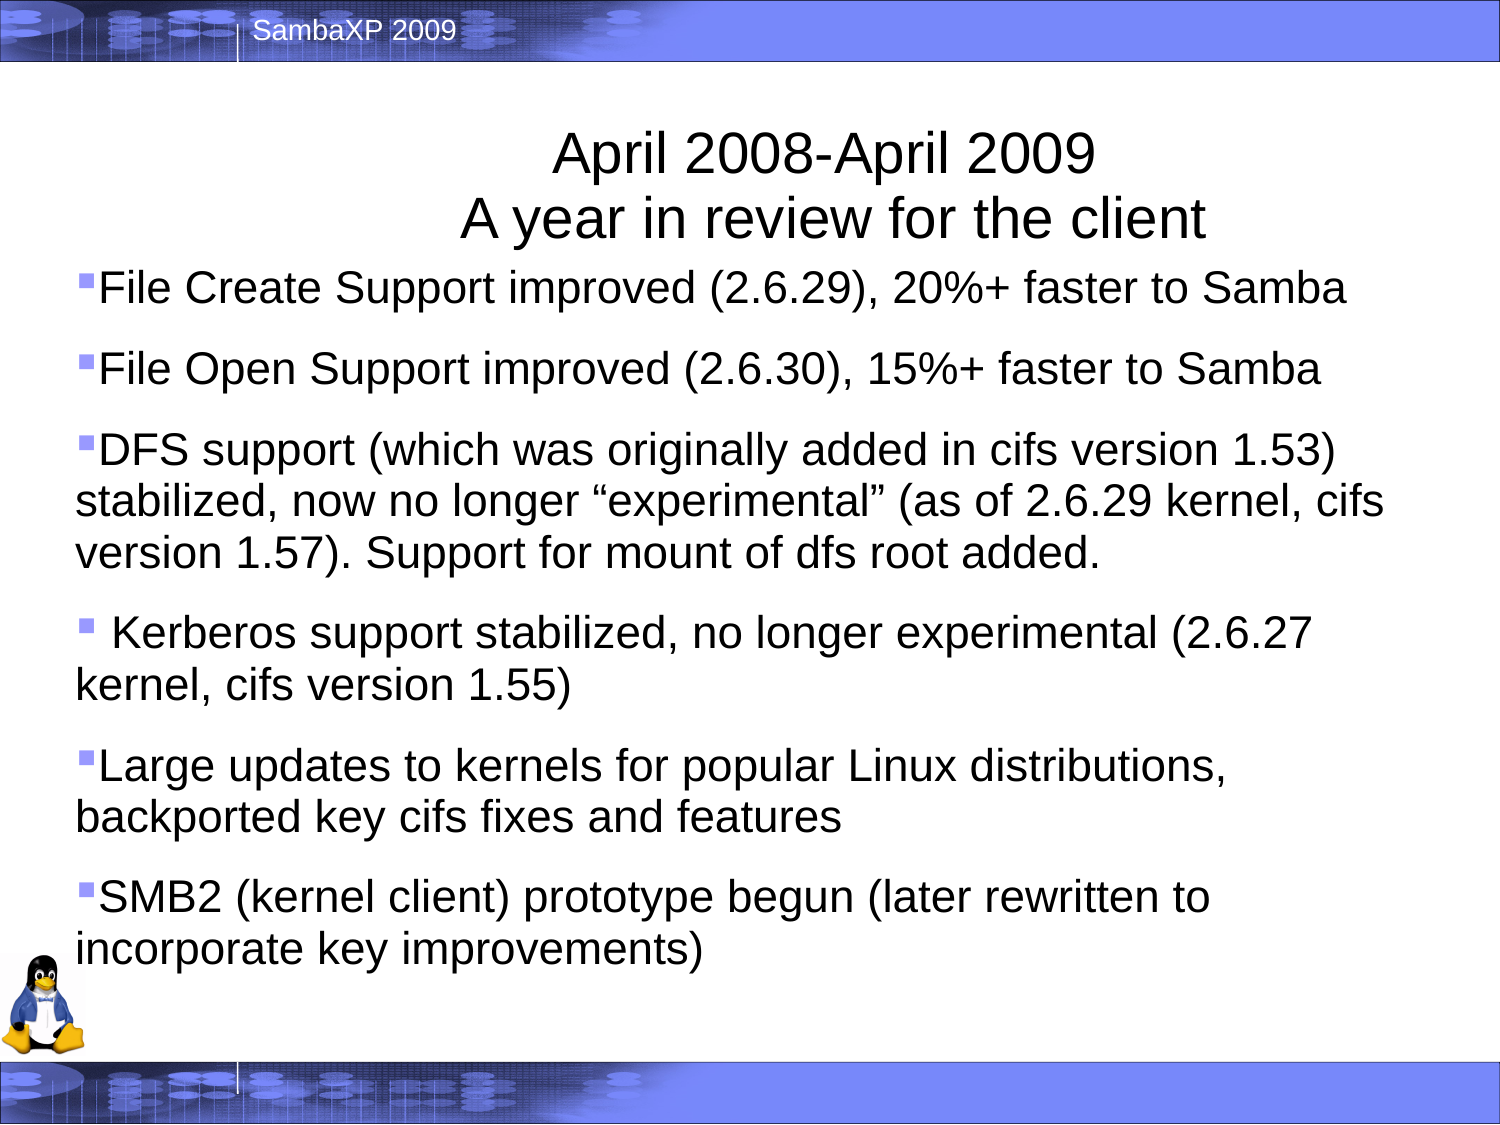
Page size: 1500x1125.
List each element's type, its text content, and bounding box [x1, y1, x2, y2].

picture [1, 1063, 1499, 1123]
list File Create Support improved (2.6.29), 20%+ faster to Samba File Open Support improved (2.6.30), 15%+ faster to Samba DFS support (which was originally added in cifs version 1.53) stabilized, now no longer “experimental” (as of 2.6.29 kernel, cifs version 1.57). Support for mount of dfs root added. Kerberos support stabilized, no longer experimental (2.6.27 kernel, cifs version 1.55) Large updates to kernels for popular Linux distributions, backported key cifs fixes and features SMB2 (kernel client) prototype begun (later rewritten to incorporate key improvements) [75, 262, 1438, 975]
title April 2008-April 2009 A year in review for the client [69, 120, 1422, 251]
picture [1, 1, 1499, 61]
